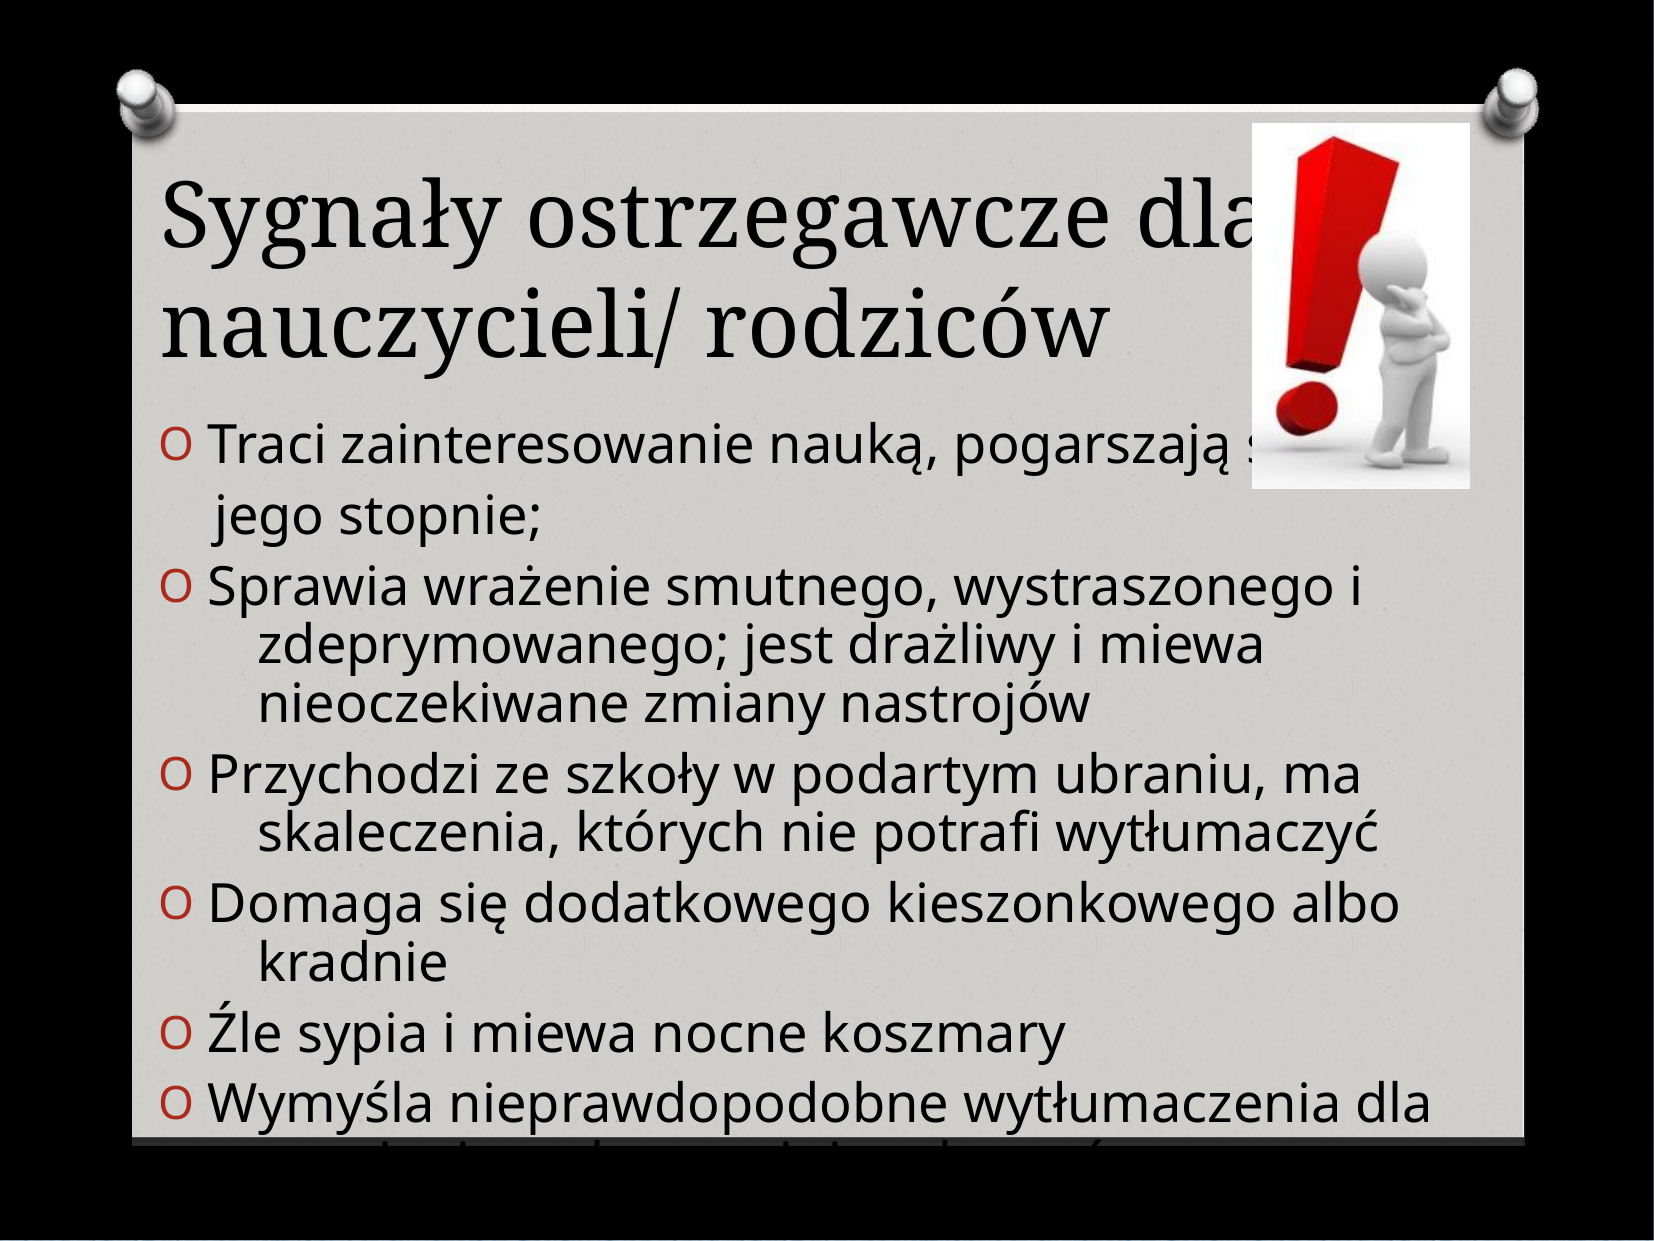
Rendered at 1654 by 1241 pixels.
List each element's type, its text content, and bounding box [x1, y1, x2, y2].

picture [1252, 38, 1586, 489]
picture [82, 32, 218, 147]
list Traci zainteresowanie nauką, pogarszają się jego stopnie; Sprawia wrażenie smutnego, wystraszonego i zdeprymowanego; jest drażliwy i miewa nieoczekiwane zmiany nastrojów Przychodzi ze szkoły w podartym ubraniu, ma skaleczenia, których nie potrafi wytłumaczyć Domaga się dodatkowego kieszonkowego albo kradnie Źle sypia i miewa nocne koszmary Wymyśla nieprawdopodobne wytłumaczenia dla wymienionych powyżej zachowań [141, 383, 1512, 1035]
title Sygnały ostrzegawcze dla nauczycieli/ rodziców [0, 147, 1252, 366]
